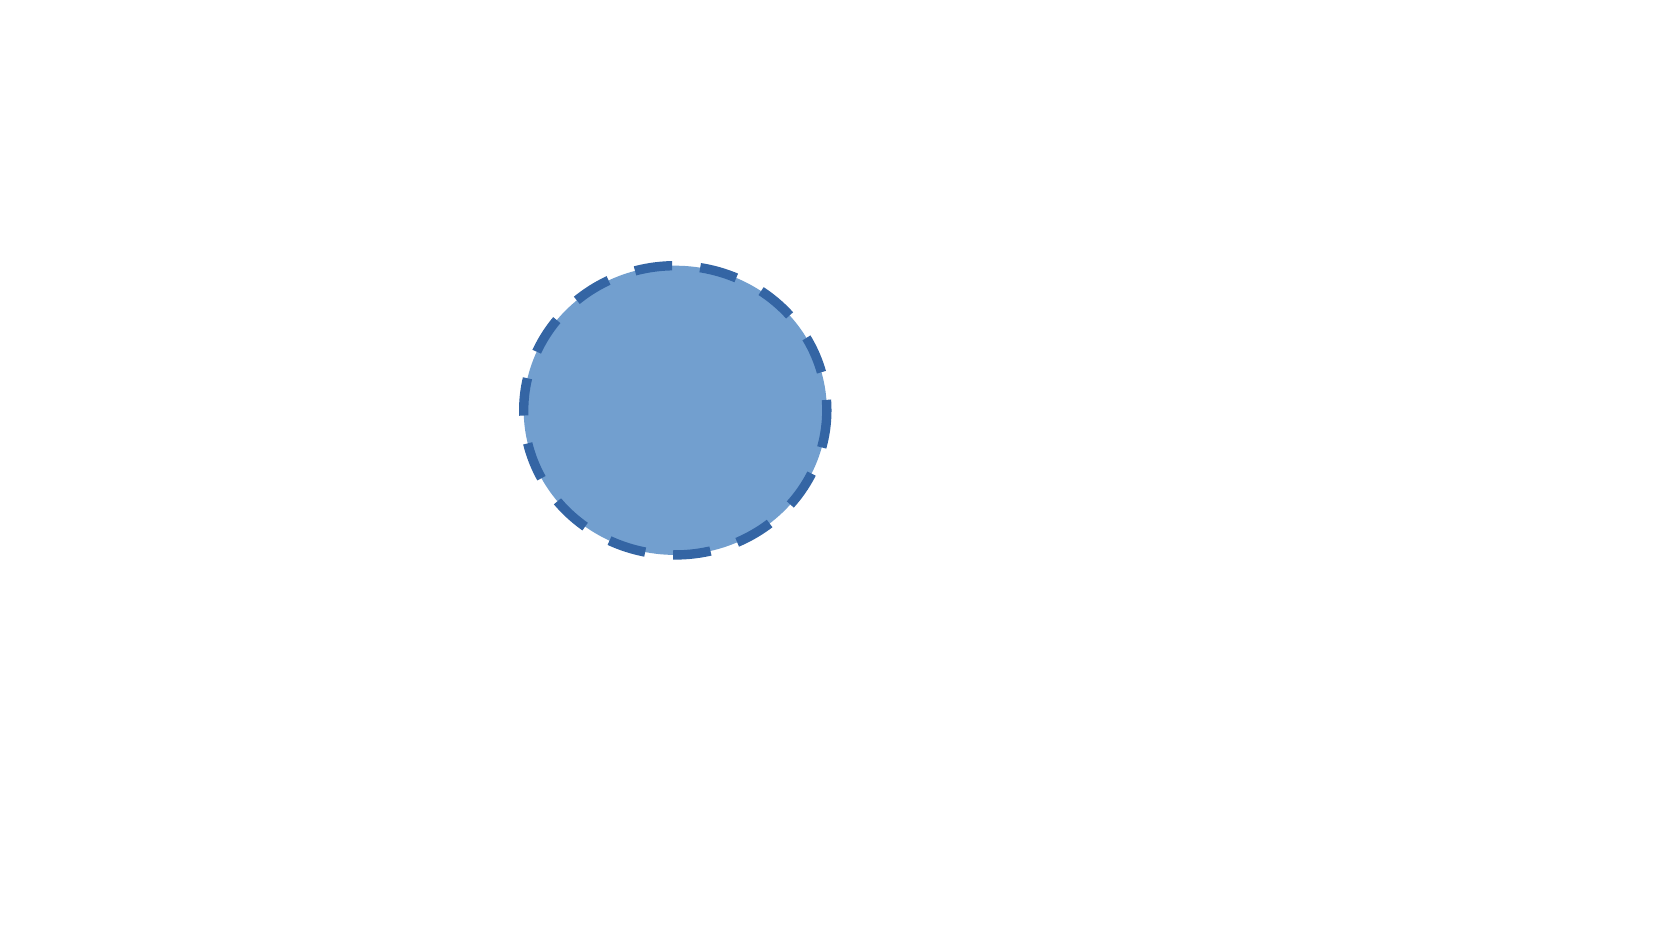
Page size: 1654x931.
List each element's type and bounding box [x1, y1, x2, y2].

text_box [523, 265, 827, 555]
